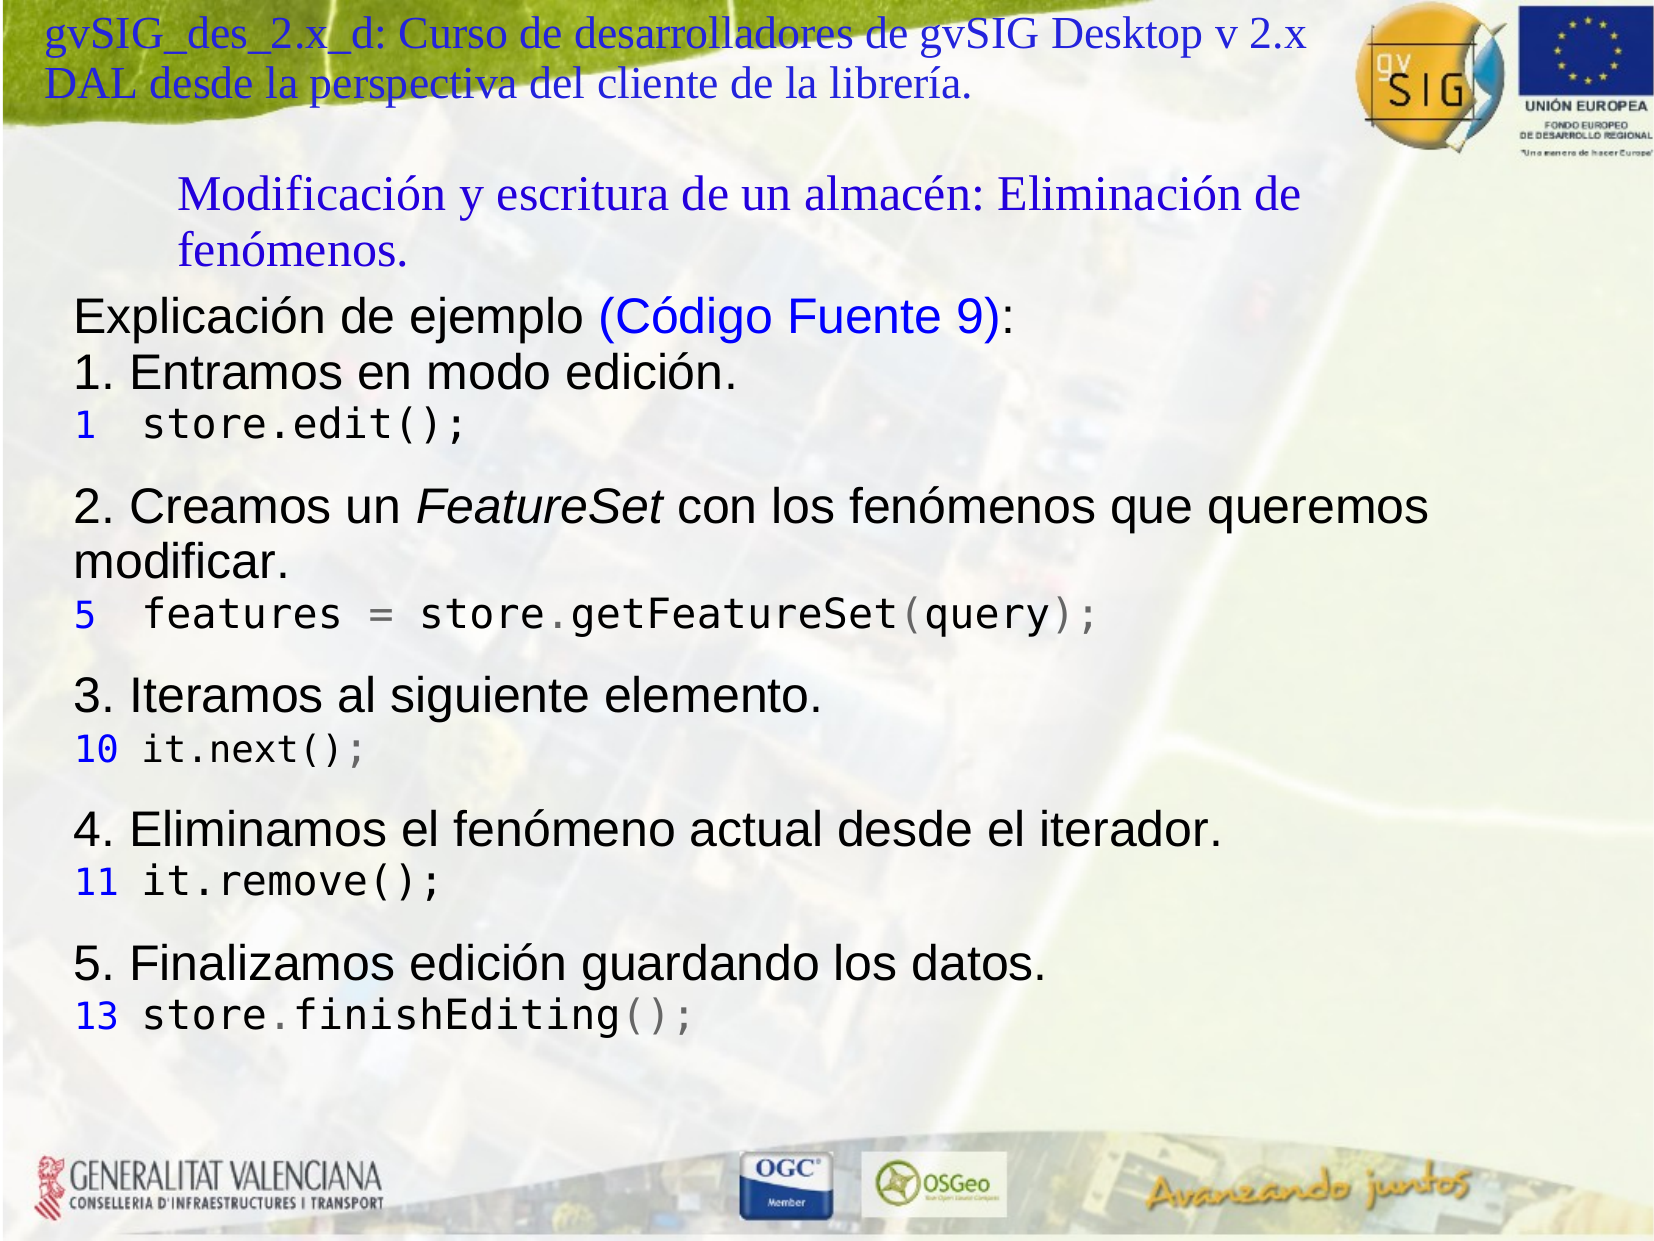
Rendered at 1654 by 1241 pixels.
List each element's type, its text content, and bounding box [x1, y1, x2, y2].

text_box Explicación de ejemplo (Código Fuente 9): 1. Entramos en modo edición. 1 store.edit(); 2. Creamos un FeatureSet con los fenómenos que queremos modificar. 5 features = store.getFeatureSet(query); 3. Iteramos al siguiente elemento. 10 it.next(); 4. Eliminamos el fenómeno actual desde el iterador. 11 it.remove(); 5. Finalizamos edición guardando los datos. 13 store.finishEditing(); [59, 281, 1565, 1108]
picture [2, 0, 1654, 1241]
title Modificación y escritura de un almacén: Eliminación de fenómenos. [177, 88, 1329, 281]
